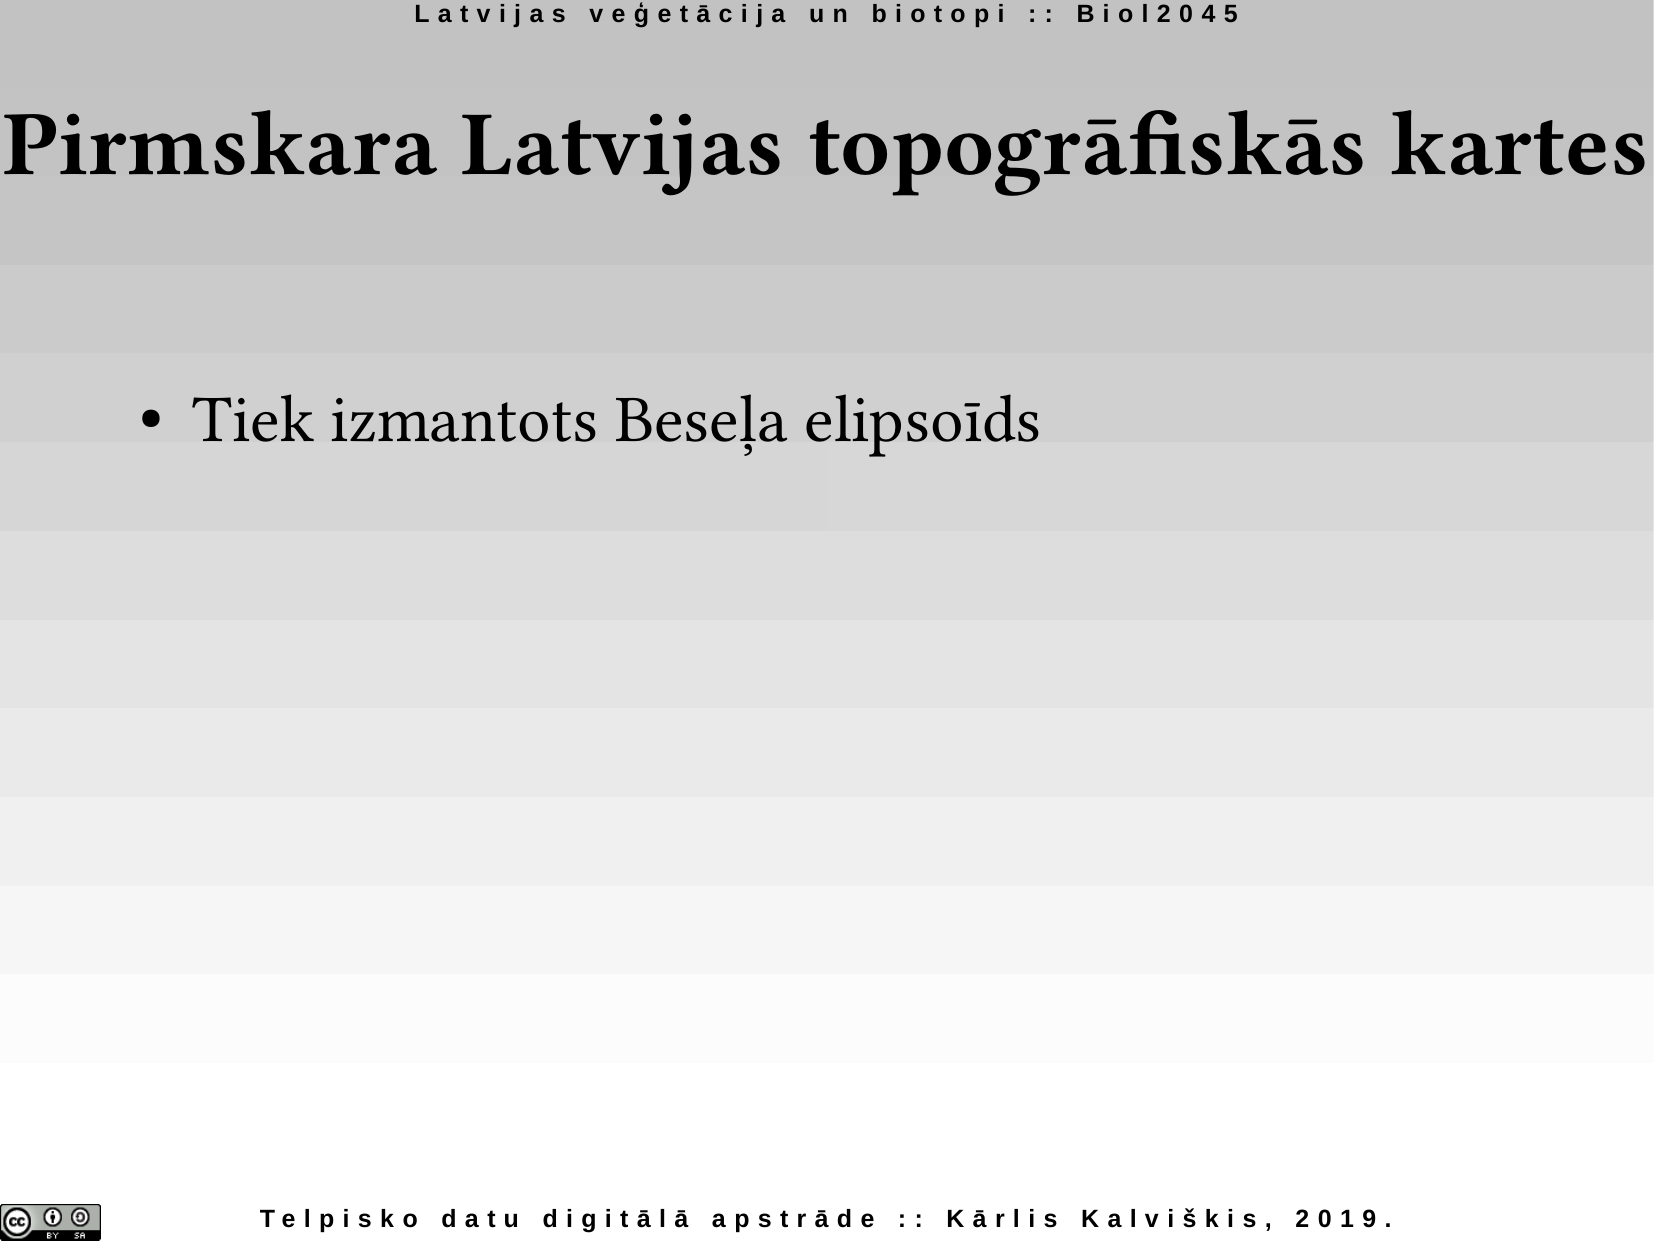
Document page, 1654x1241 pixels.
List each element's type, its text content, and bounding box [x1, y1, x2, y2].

list Tiek izmantots Beseļa elipsoīds [121, 381, 1534, 1194]
picture [0, 287, 1654, 1241]
title Pirmskara Latvijas topogrāfiskās kartes [0, 1, 1654, 287]
